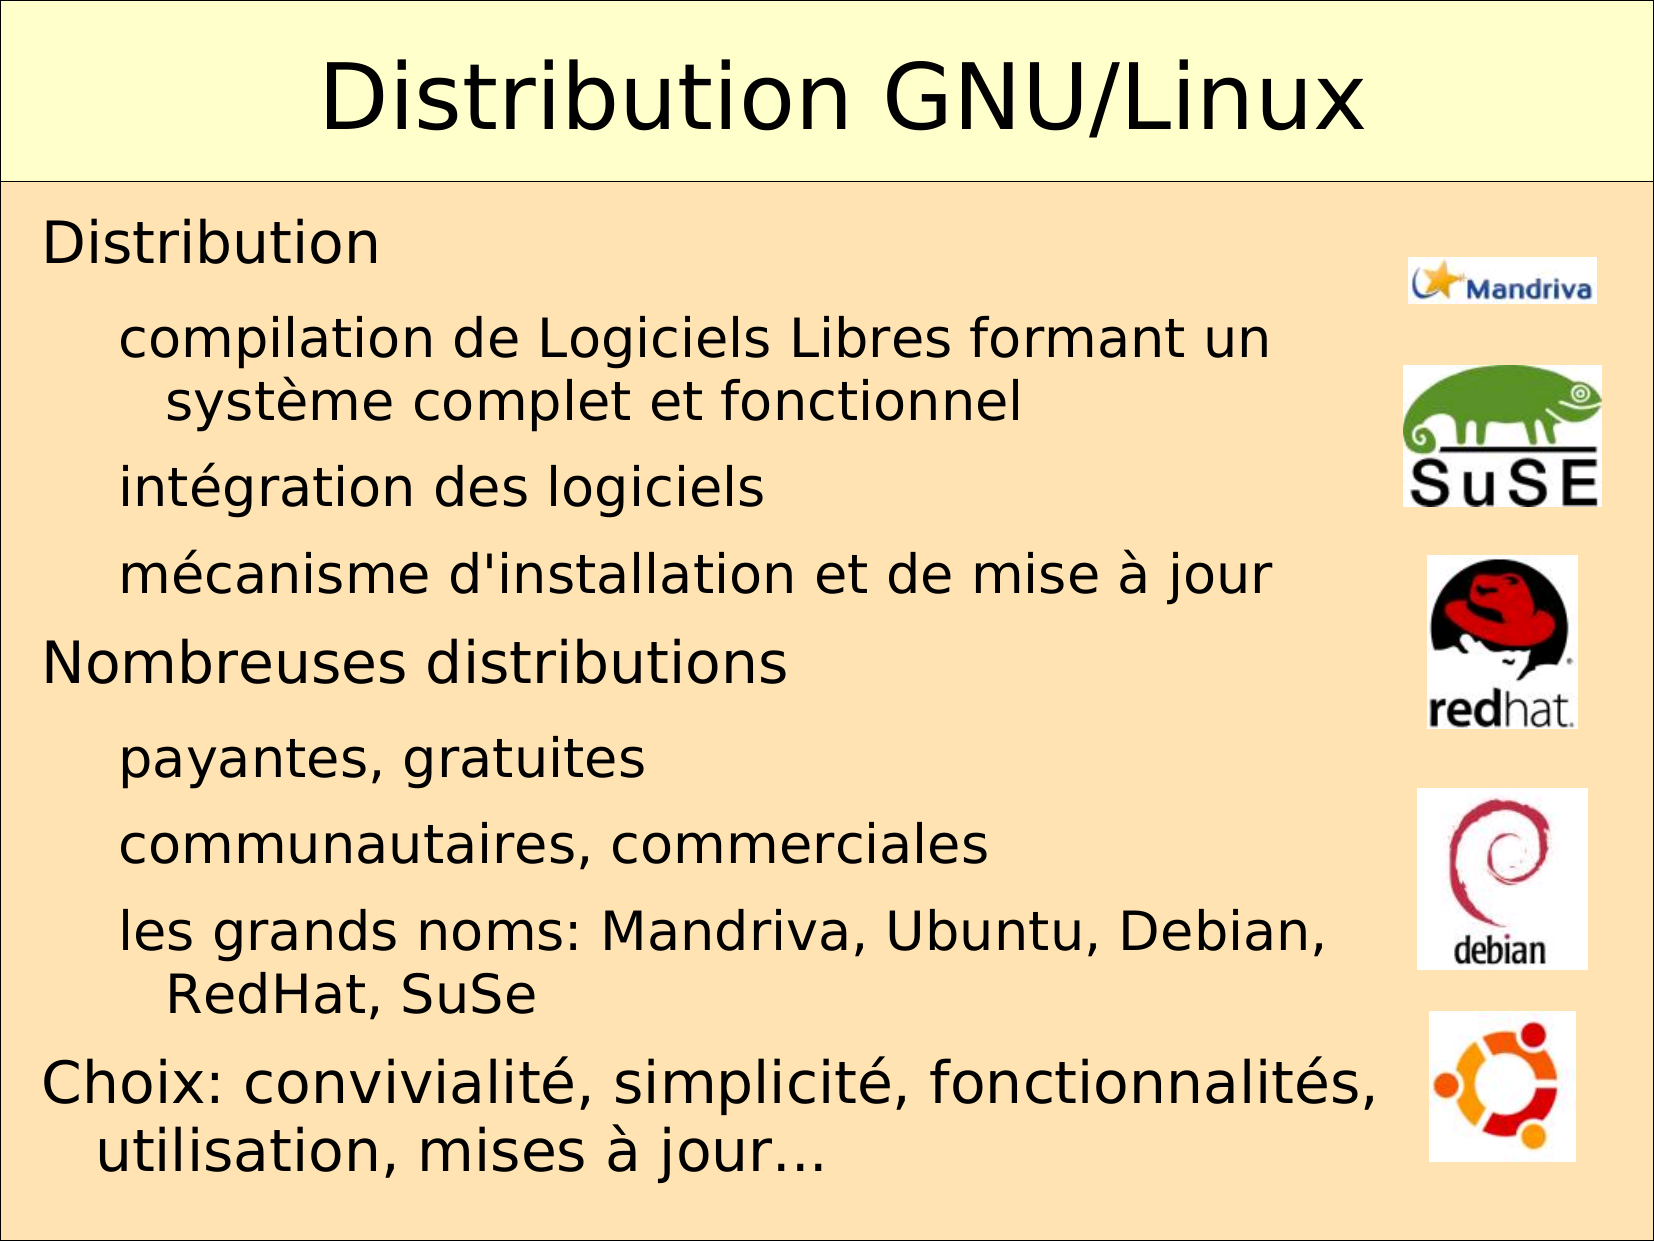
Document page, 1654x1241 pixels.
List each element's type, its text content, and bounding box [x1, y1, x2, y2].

picture [1408, 257, 1597, 304]
title Distribution GNU/Linux [135, 43, 1552, 151]
picture [1417, 788, 1588, 970]
picture [1403, 365, 1602, 507]
list Distribution compilation de Logiciels Libres formant un système complet et fonctionnel intégration des logiciels mécanisme d'installation et de mise à jour Nombreuses distributions payantes, gratuites communautaires, commerciales les grands noms: Mandriva, Ubuntu, Debian, RedHat, SuSe Choix: convivialité, simplicité, fonctionnalités, utilisation, mises à jour... [24, 209, 1424, 1186]
picture [1429, 1011, 1576, 1162]
picture [1427, 555, 1578, 729]
